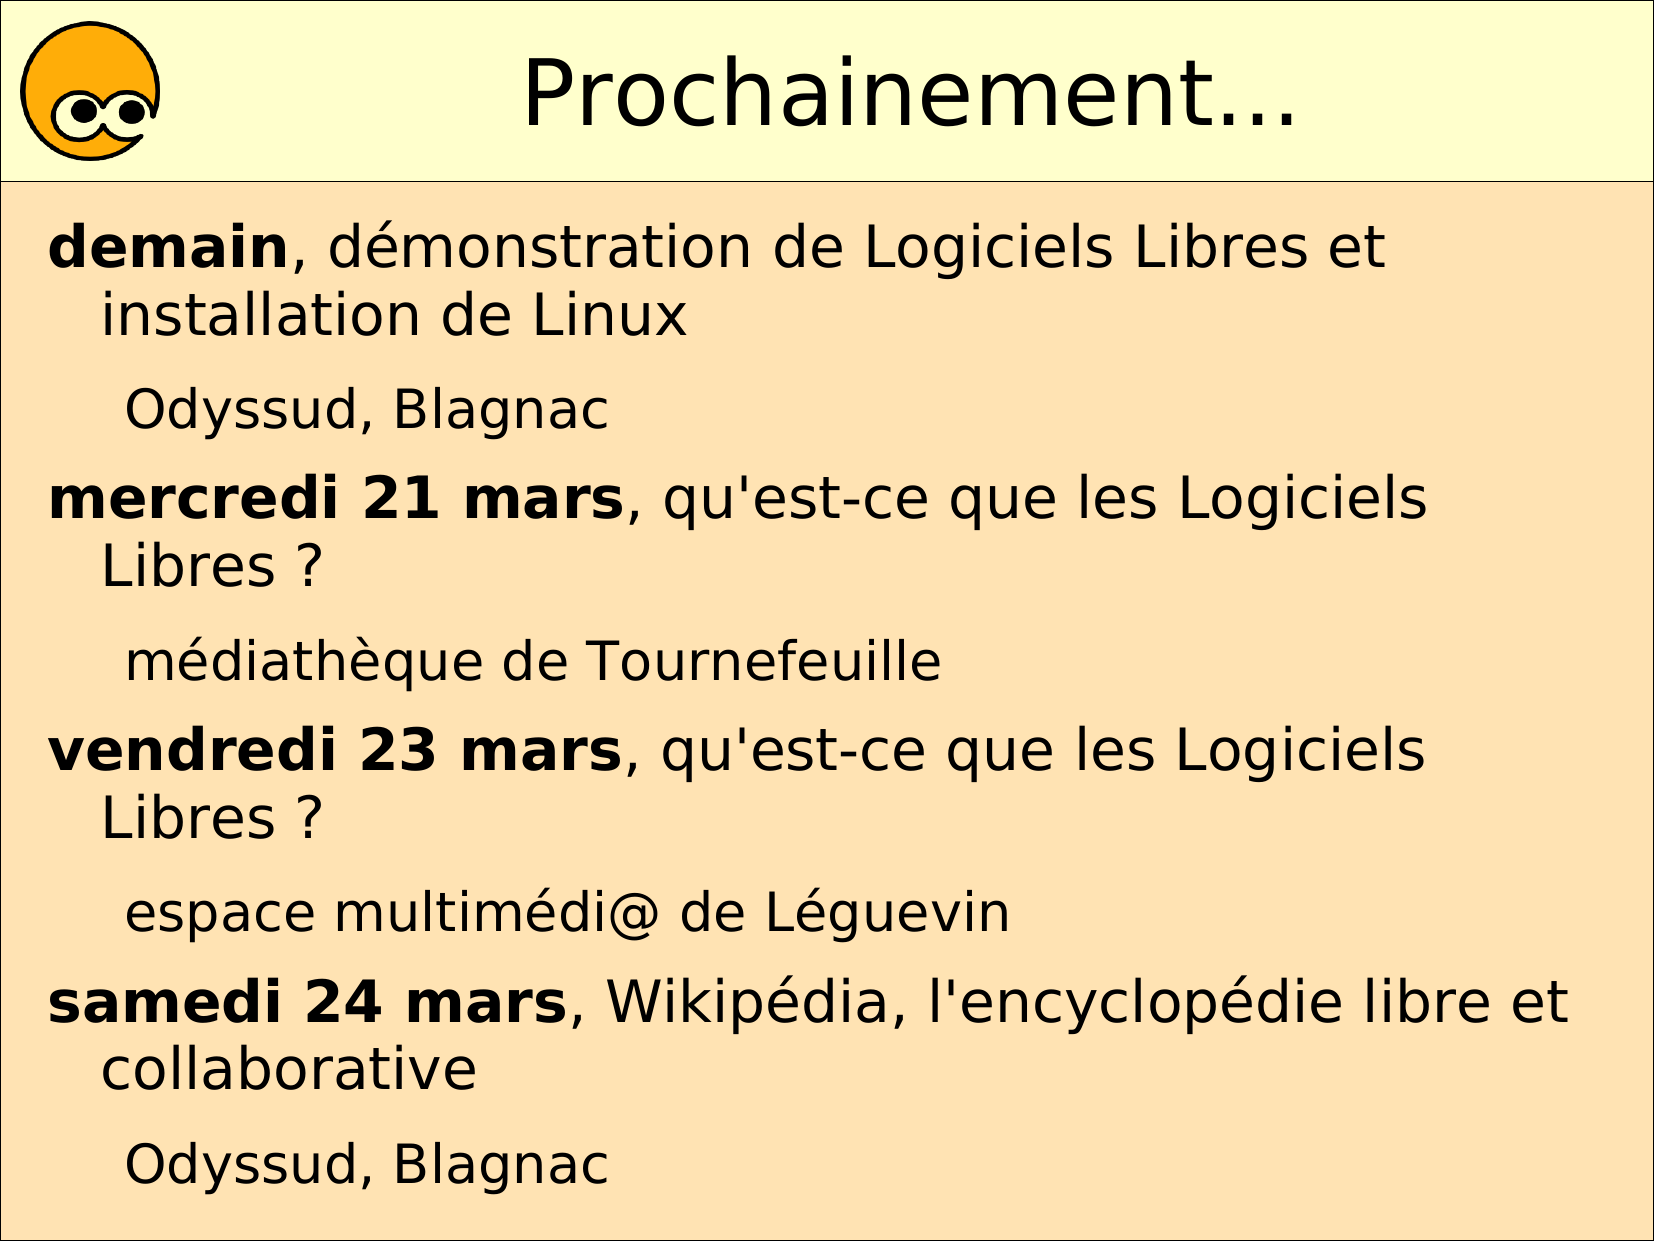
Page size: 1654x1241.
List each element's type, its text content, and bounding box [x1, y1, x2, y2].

picture [20, 21, 160, 161]
list demain, démonstration de Logiciels Libres et installation de Linux Odyssud, Blagnac mercredi 21 mars, qu'est-ce que les Logiciels Libres ? médiathèque de Tournefeuille vendredi 23 mars, qu'est-ce que les Logiciels Libres ? espace multimédi@ de Léguevin samedi 24 mars, Wikipédia, l'encyclopédie libre et collaborative Odyssud, Blagnac [29, 213, 1605, 1197]
title Prochainement... [203, 39, 1620, 147]
